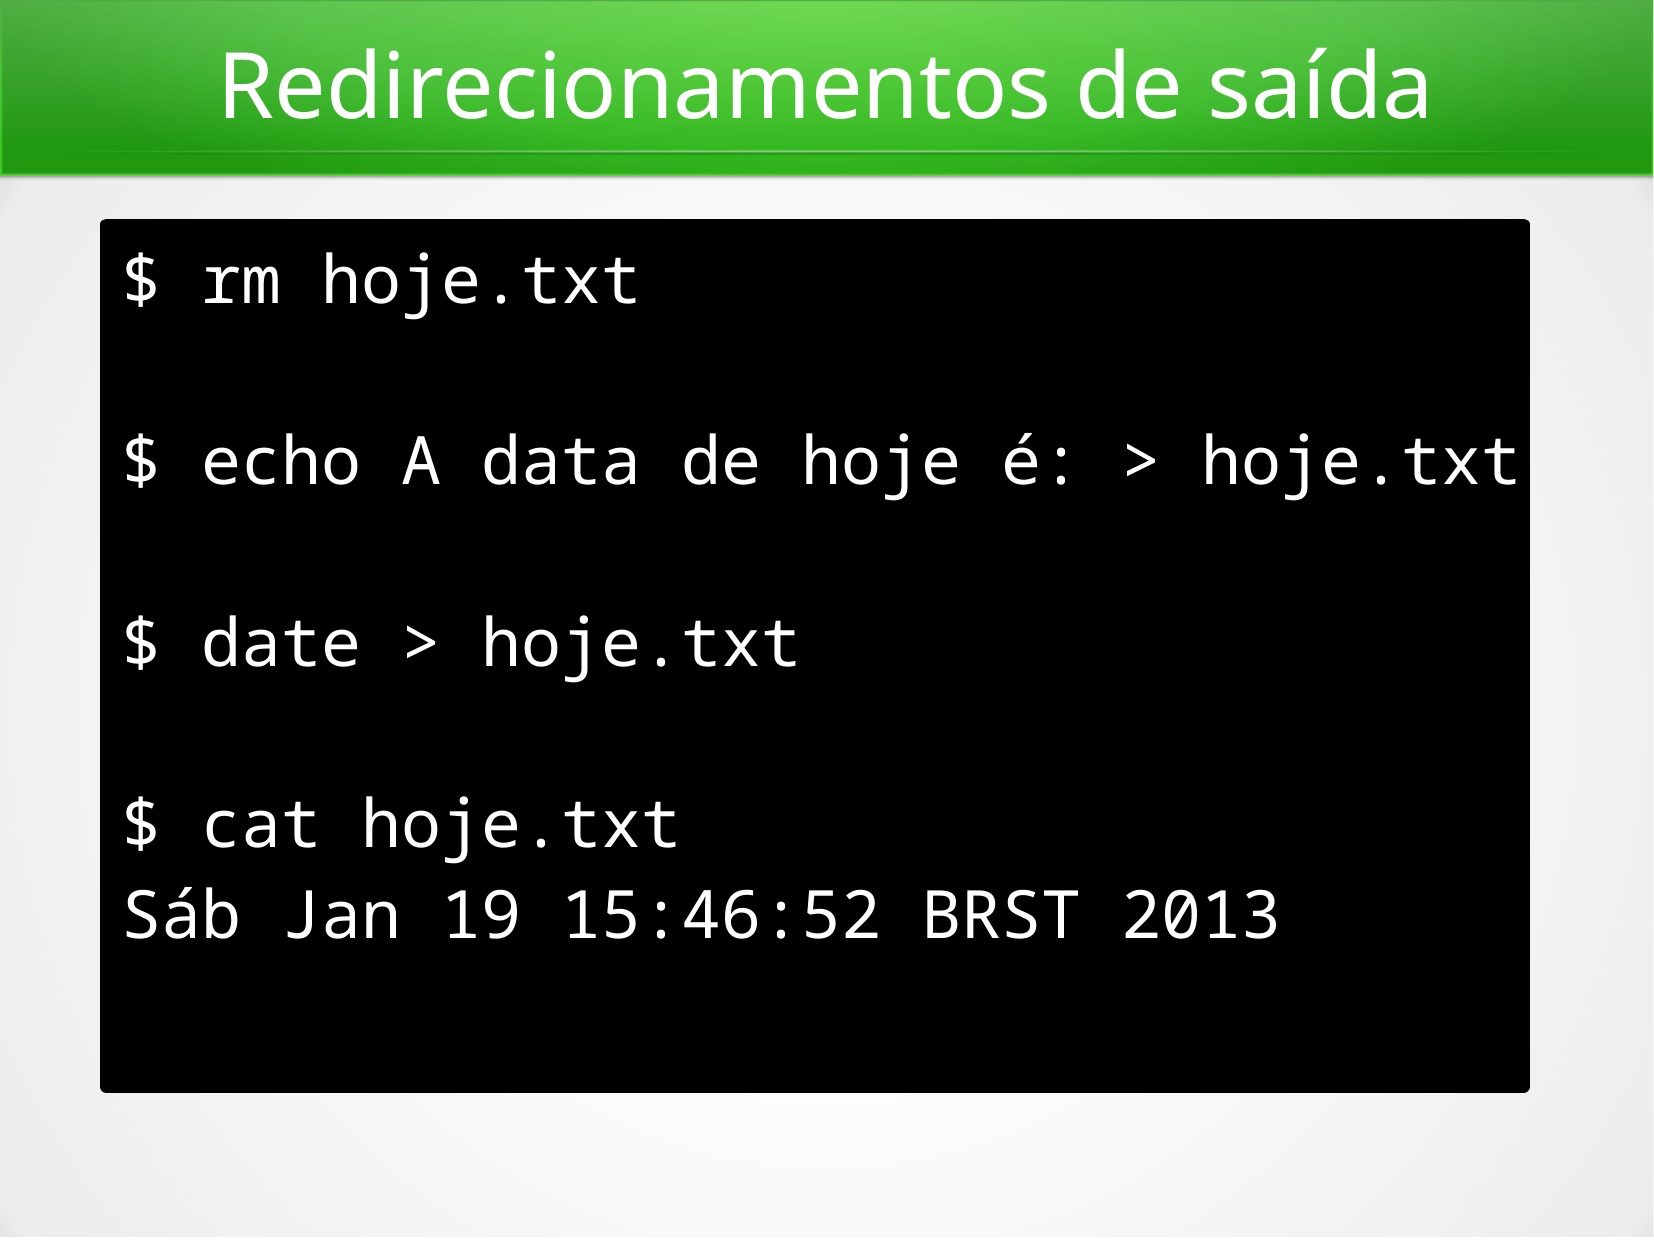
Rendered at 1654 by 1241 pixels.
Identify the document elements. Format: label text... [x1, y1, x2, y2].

text_box $ rm hoje.txt $ echo A data de hoje é: > hoje.txt $ date > hoje.txt $ cat hoje.txt Sáb Jan 19 15:46:52 BRST 2013 [106, 224, 1524, 1087]
title Redirecionamentos de saída [82, 11, 1571, 154]
picture [0, 0, 1654, 1237]
